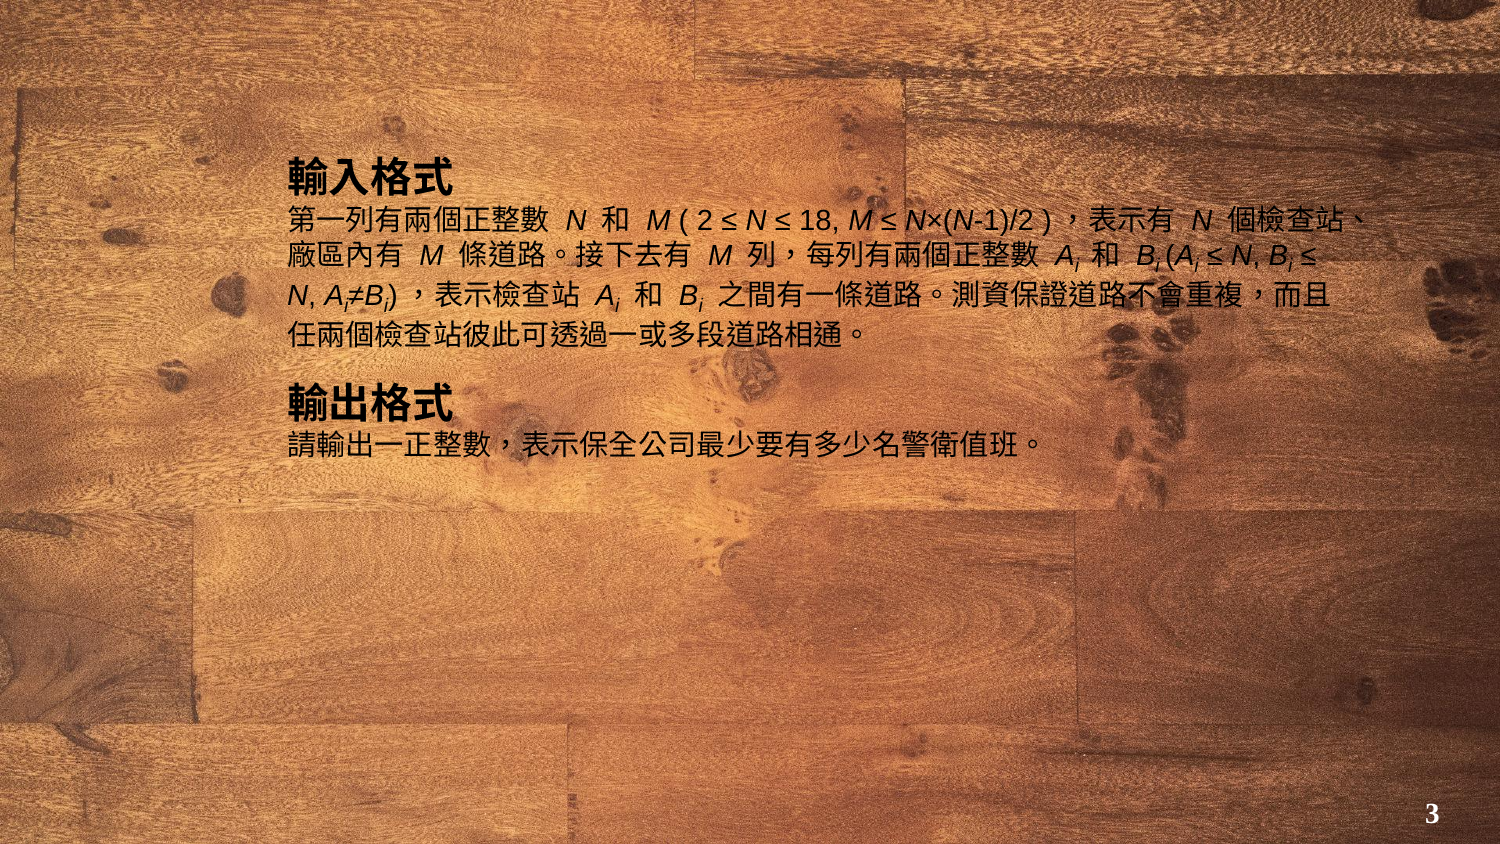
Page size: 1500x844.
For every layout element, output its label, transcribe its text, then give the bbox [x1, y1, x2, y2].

slide_number 3 [1410, 779, 1500, 844]
text_box 輸入格式 第一列有兩個正整數 N 和 M ( 2 ≤ N ≤ 18, M ≤ N×(N-1)/2 )，表示有 N 個檢查站、廠區內有 M 條道路。接下去有 M 列，每列有兩個正整數 Ai 和 Bi (Ai ≤ N, Bi ≤ N, Ai≠Bi)，表示檢查站 Ai 和 Bi 之間有一條道路。測資保證道路不會重複，而且任兩個檢查站彼此可透過一或多段道路相通。 輸出格式 請輸出一正整數，表示保全公司最少要有多少名警衛值班。 [272, 119, 1362, 539]
